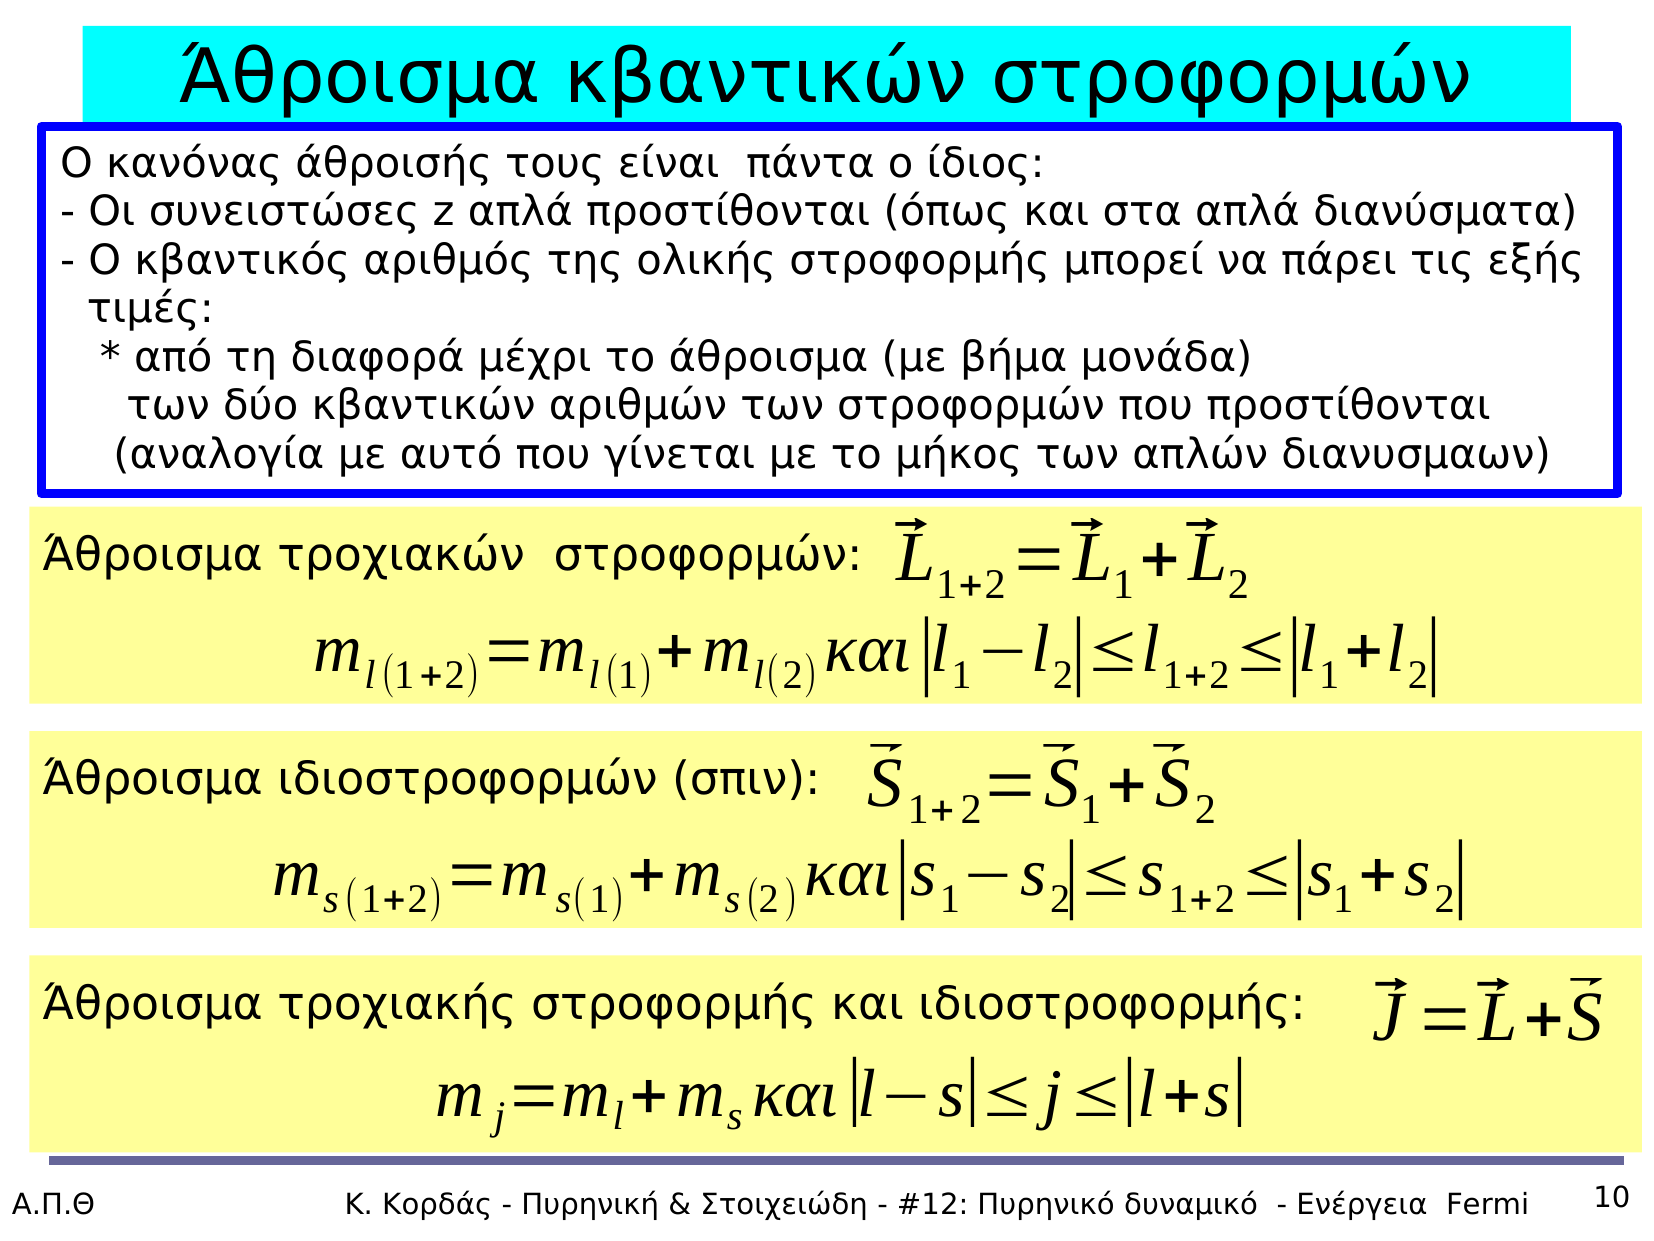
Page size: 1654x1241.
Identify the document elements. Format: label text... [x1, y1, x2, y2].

chart [1355, 978, 1625, 1058]
chart [296, 612, 1465, 703]
chart [255, 744, 1489, 926]
text_box [29, 731, 1642, 928]
text_box Ο κανόνας άθροισής τους είναι πάντα ο ίδιος: - Οι συνειστώσες z απλά προστίθονται (όπως και στα απλά διανύσματα) - Ο κβαντικός αριθμός της ολικής στροφορμής μπορεί να πάρει τις εξής τιμές: * από τη διαφορά μέχρι το άθροισμα (με βήμα μονάδα) των δύο κβαντικών αριθμών των στροφορμών που προστίθονται (αναλογία με αυτό που γίνεται με το μήκος των απλών διανυσμαων) [41, 126, 1618, 494]
chart [418, 1052, 1269, 1140]
text_box Άθροισμα τροχιακής στροφορμής και ιδιοστροφορμής: [27, 969, 1322, 1038]
text_box Άθροισμα τροχιακών στροφορμών: [27, 520, 874, 589]
text_box [29, 506, 1642, 704]
chart [874, 518, 1266, 609]
text_box [29, 955, 1642, 1153]
title Άθροισμα κβαντικών στροφορμών [82, 25, 1571, 122]
text_box Άθροισμα ιδιοστροφορμών (σπιν): [27, 744, 836, 814]
text_box [37, 112, 68, 123]
